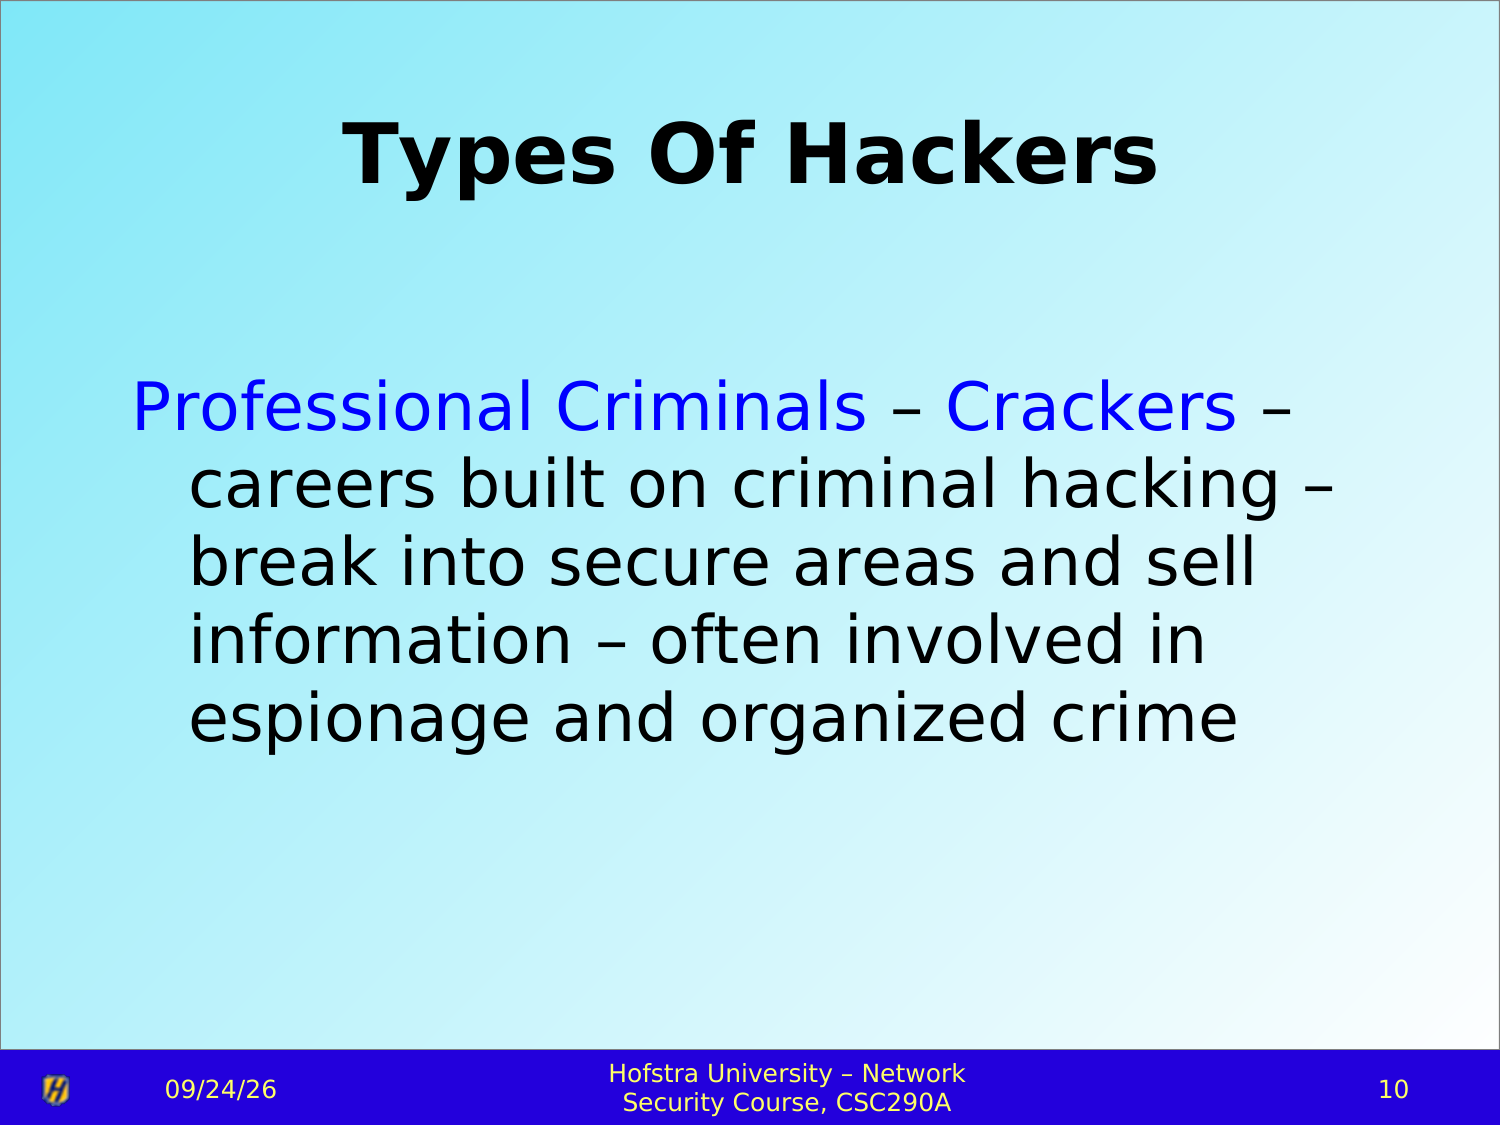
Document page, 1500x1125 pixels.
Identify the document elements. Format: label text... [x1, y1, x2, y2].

picture [37, 1072, 76, 1110]
list Professional Criminals – Crackers – careers built on criminal hacking – break into secure areas and sell information – often involved in espionage and organized crime [117, 360, 1393, 1036]
title Types Of Hackers [112, 95, 1391, 212]
